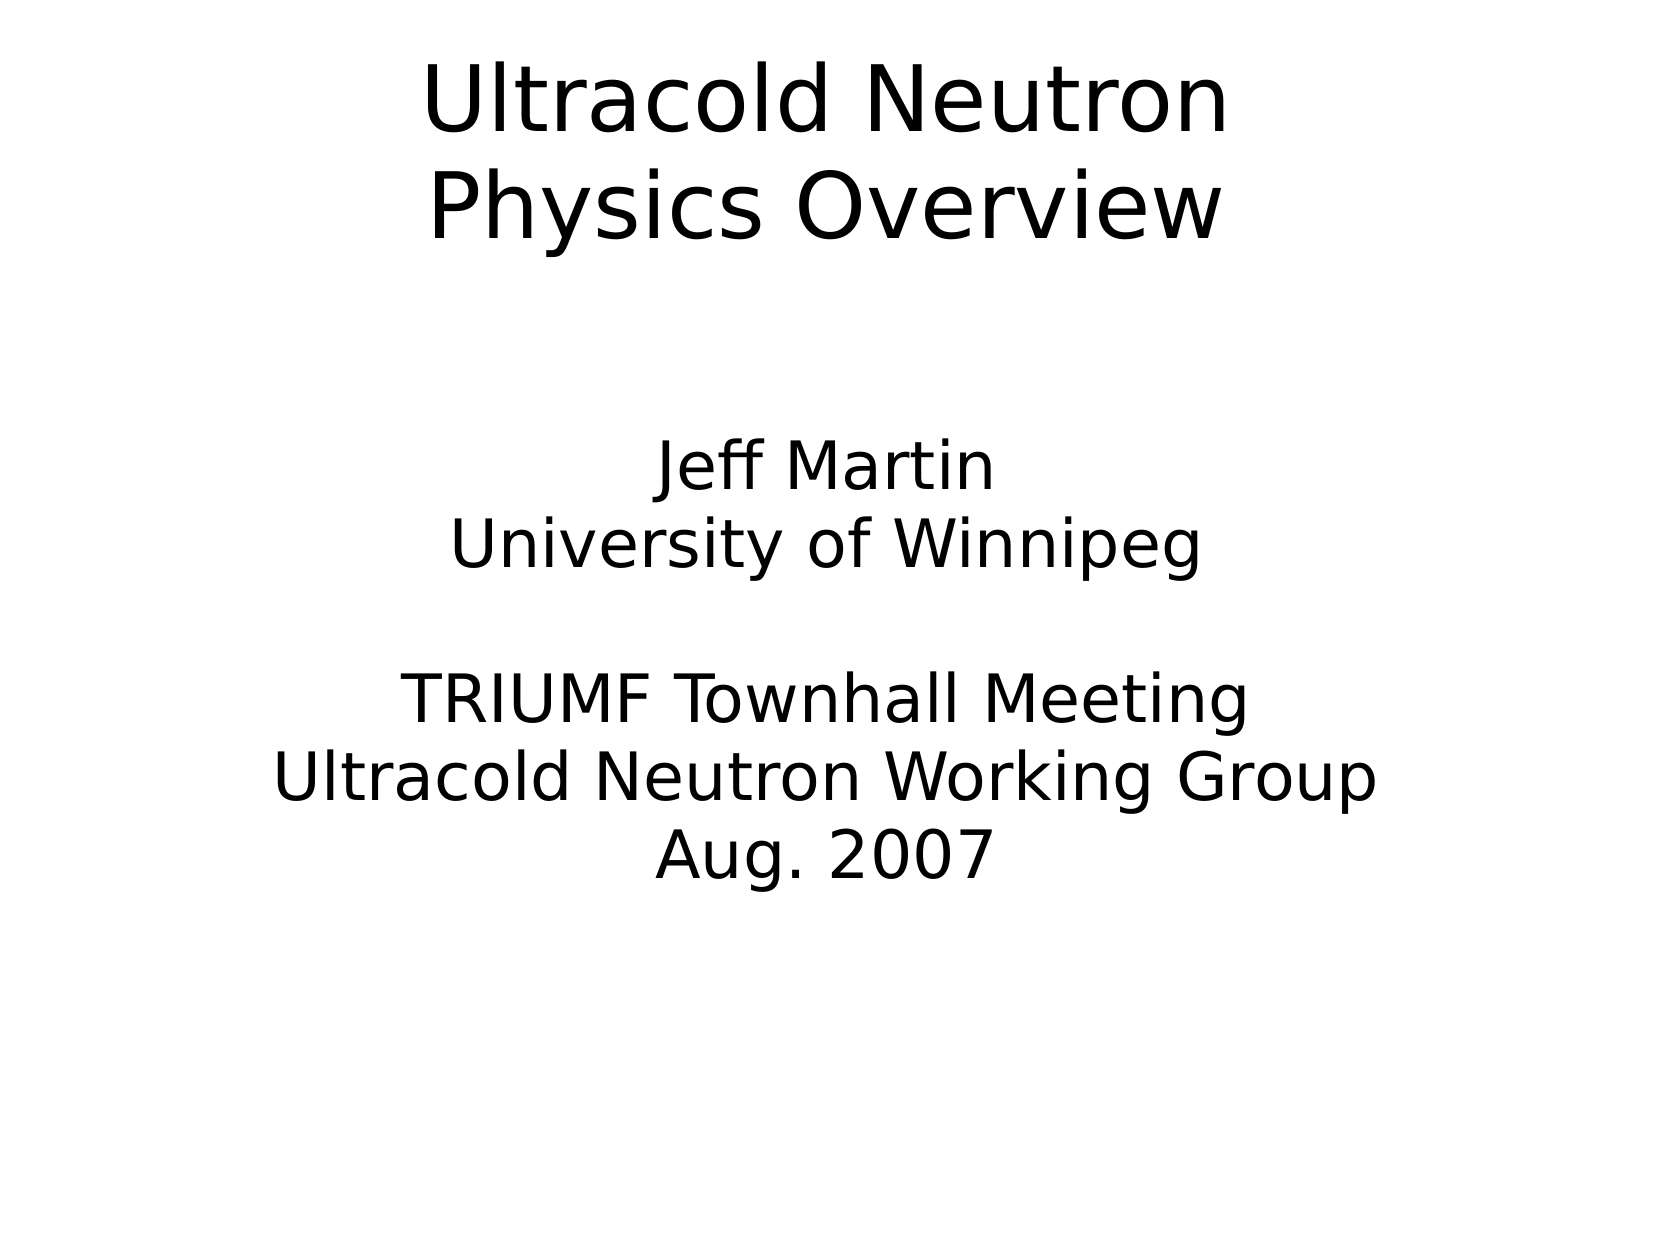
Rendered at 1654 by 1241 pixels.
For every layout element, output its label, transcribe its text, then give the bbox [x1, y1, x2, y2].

subtitle Jeff Martin University of Winnipeg TRIUMF Townhall Meeting Ultracold Neutron Working Group Aug. 2007 [82, 297, 1571, 1102]
title Ultracold Neutron Physics Overview [82, 45, 1571, 261]
